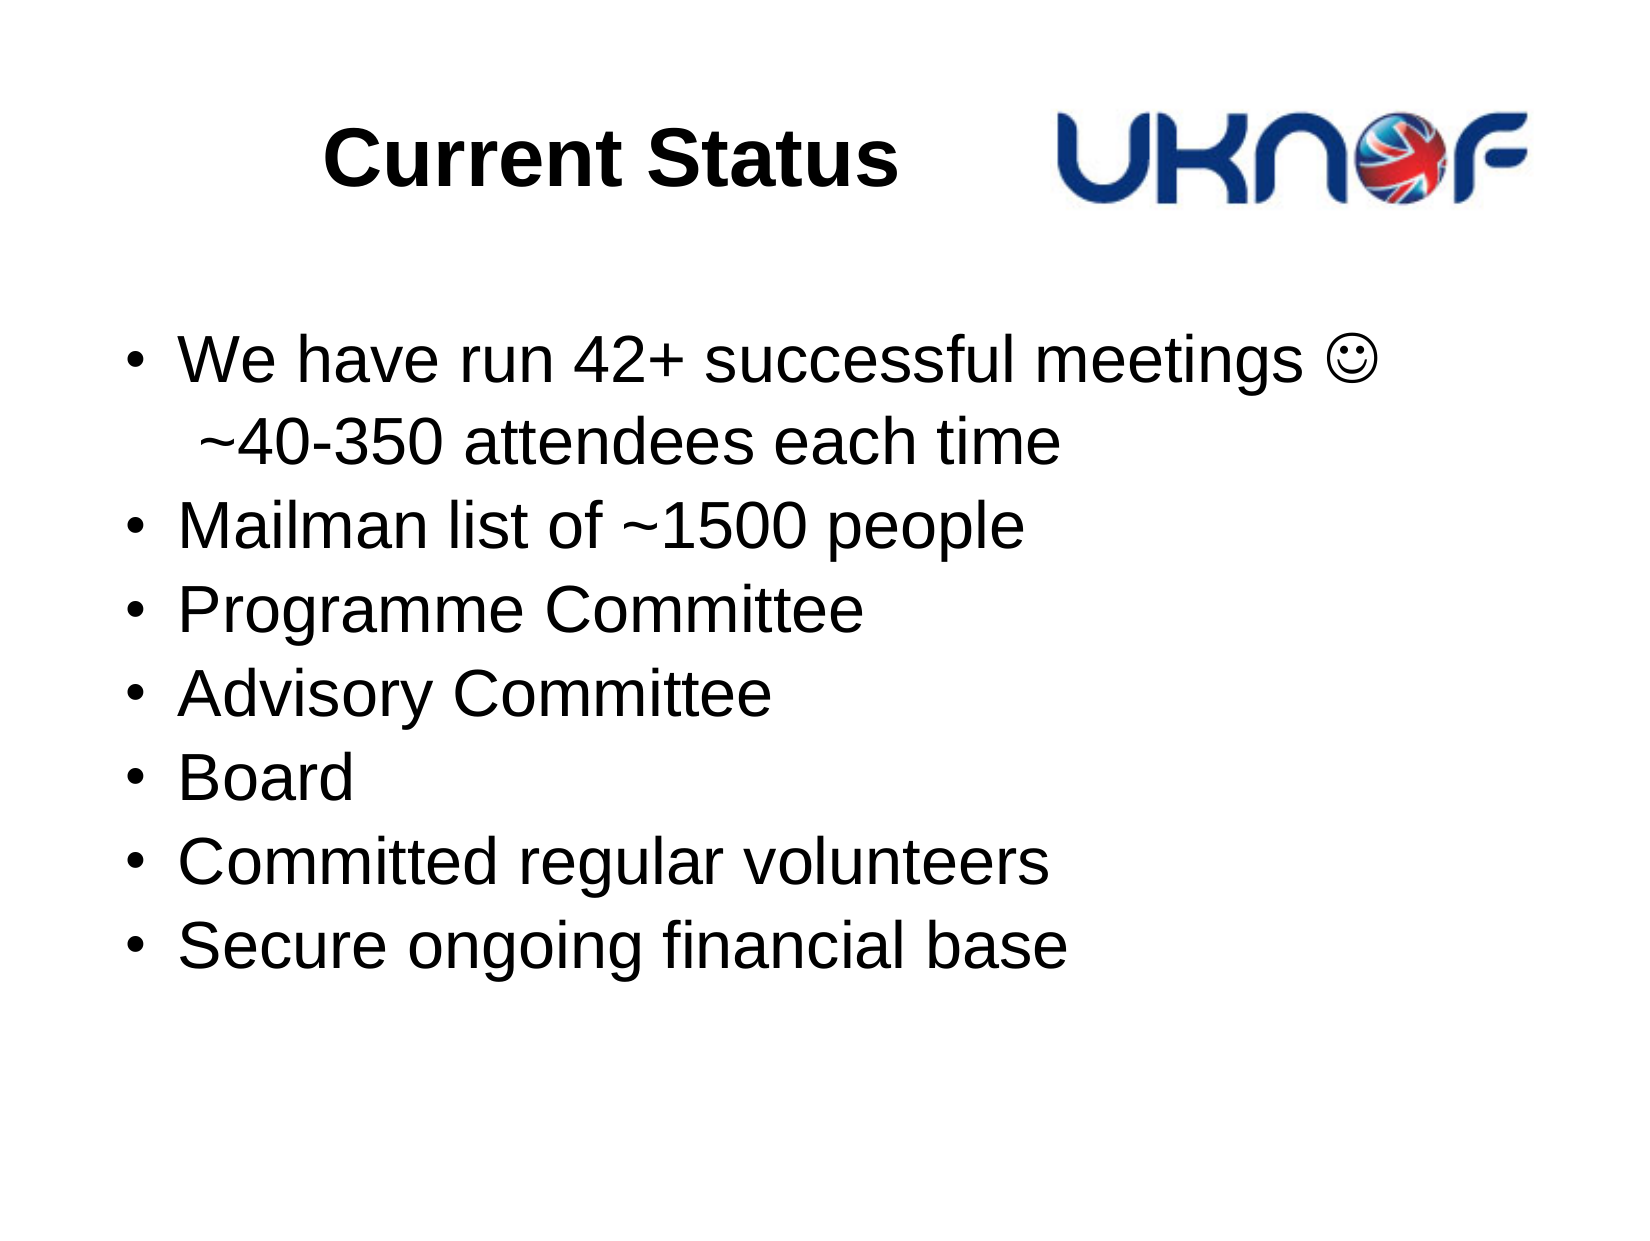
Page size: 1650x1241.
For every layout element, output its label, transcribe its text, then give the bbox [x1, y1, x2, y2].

picture [1100, 93, 1536, 225]
list We have run 42+ successful meetings  ~40-350 attendees each time Mailman list of ~1500 people Programme Committee Advisory Committee Board Committed regular volunteers Secure ongoing financial base [123, 328, 1526, 1081]
title Current Status [123, 55, 1100, 262]
